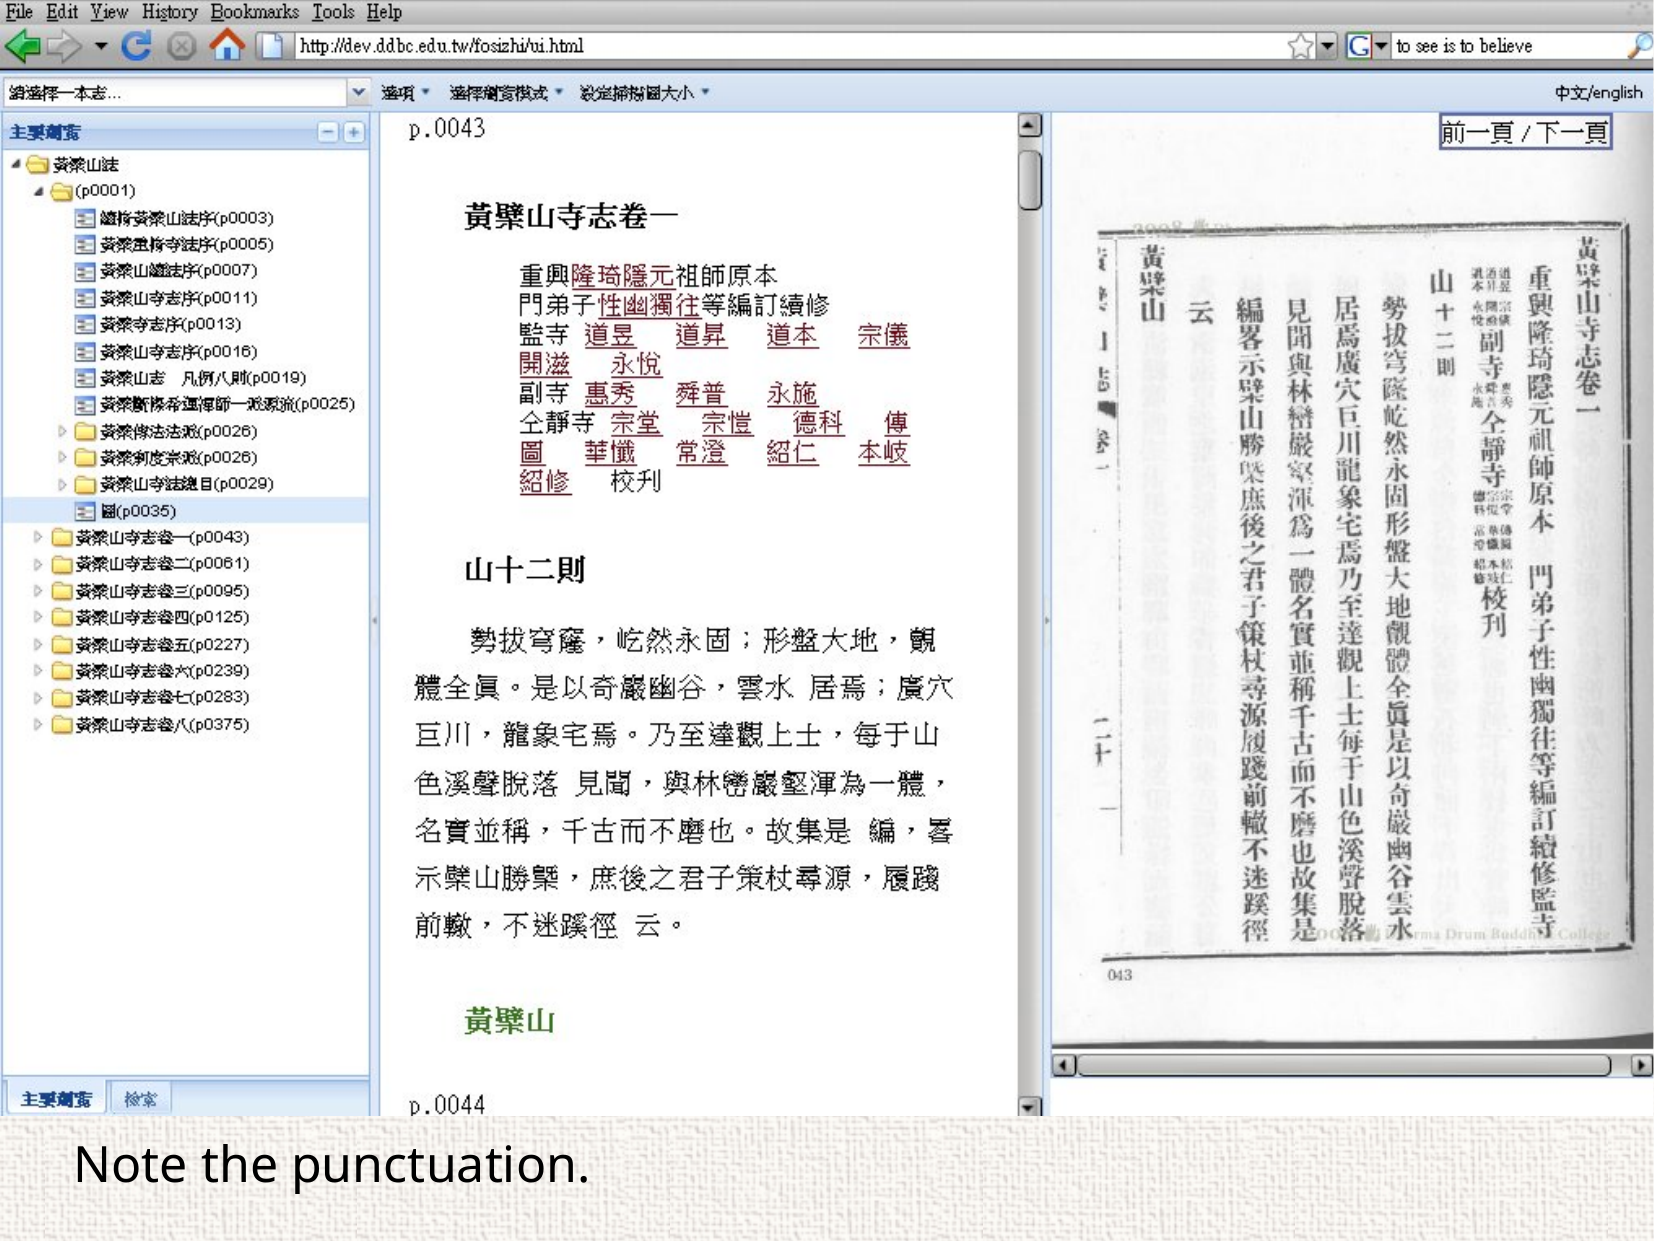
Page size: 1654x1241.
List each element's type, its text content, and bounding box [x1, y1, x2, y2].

text_box Note the punctuation. [59, 1122, 945, 1204]
picture [0, 0, 1654, 1241]
